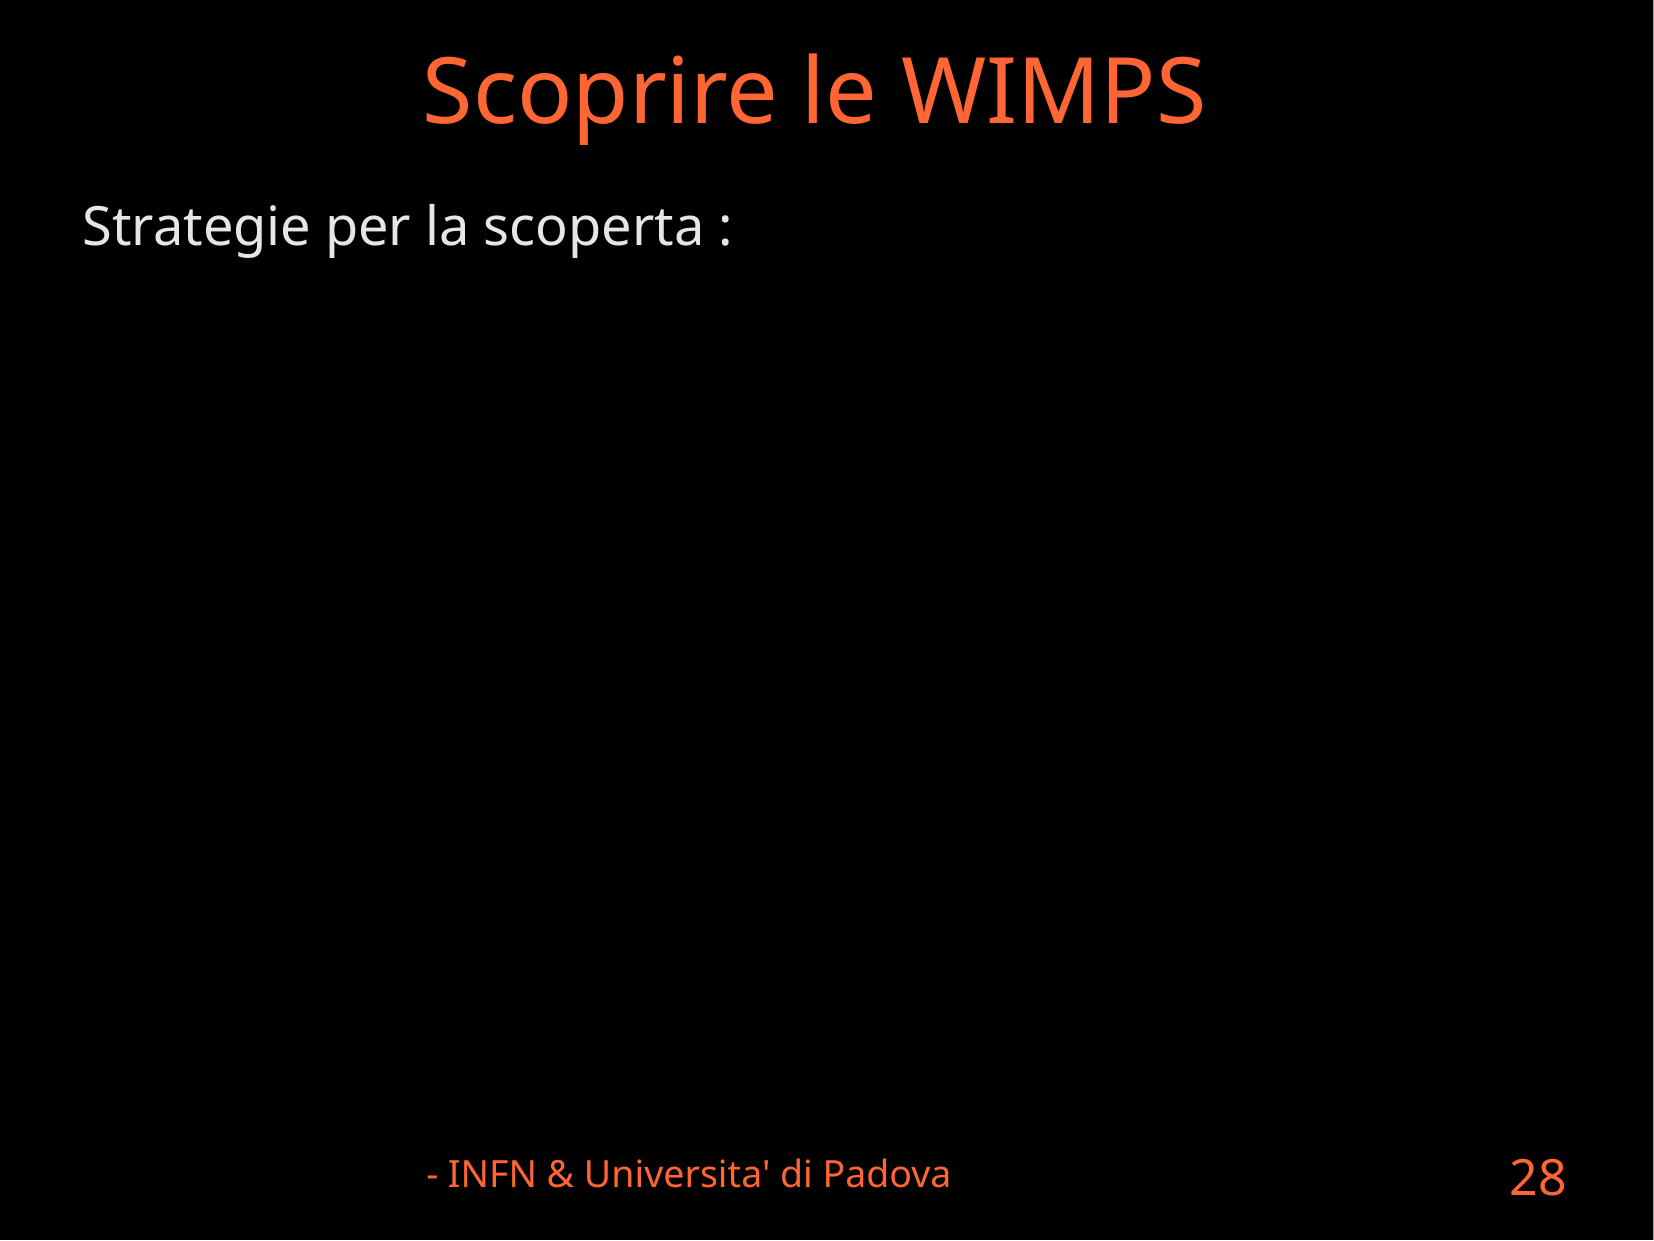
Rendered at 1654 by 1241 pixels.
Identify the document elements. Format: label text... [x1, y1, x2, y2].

title Scoprire le WIMPS [82, 19, 1571, 157]
list Strategie per la scoperta : [82, 187, 1571, 1094]
